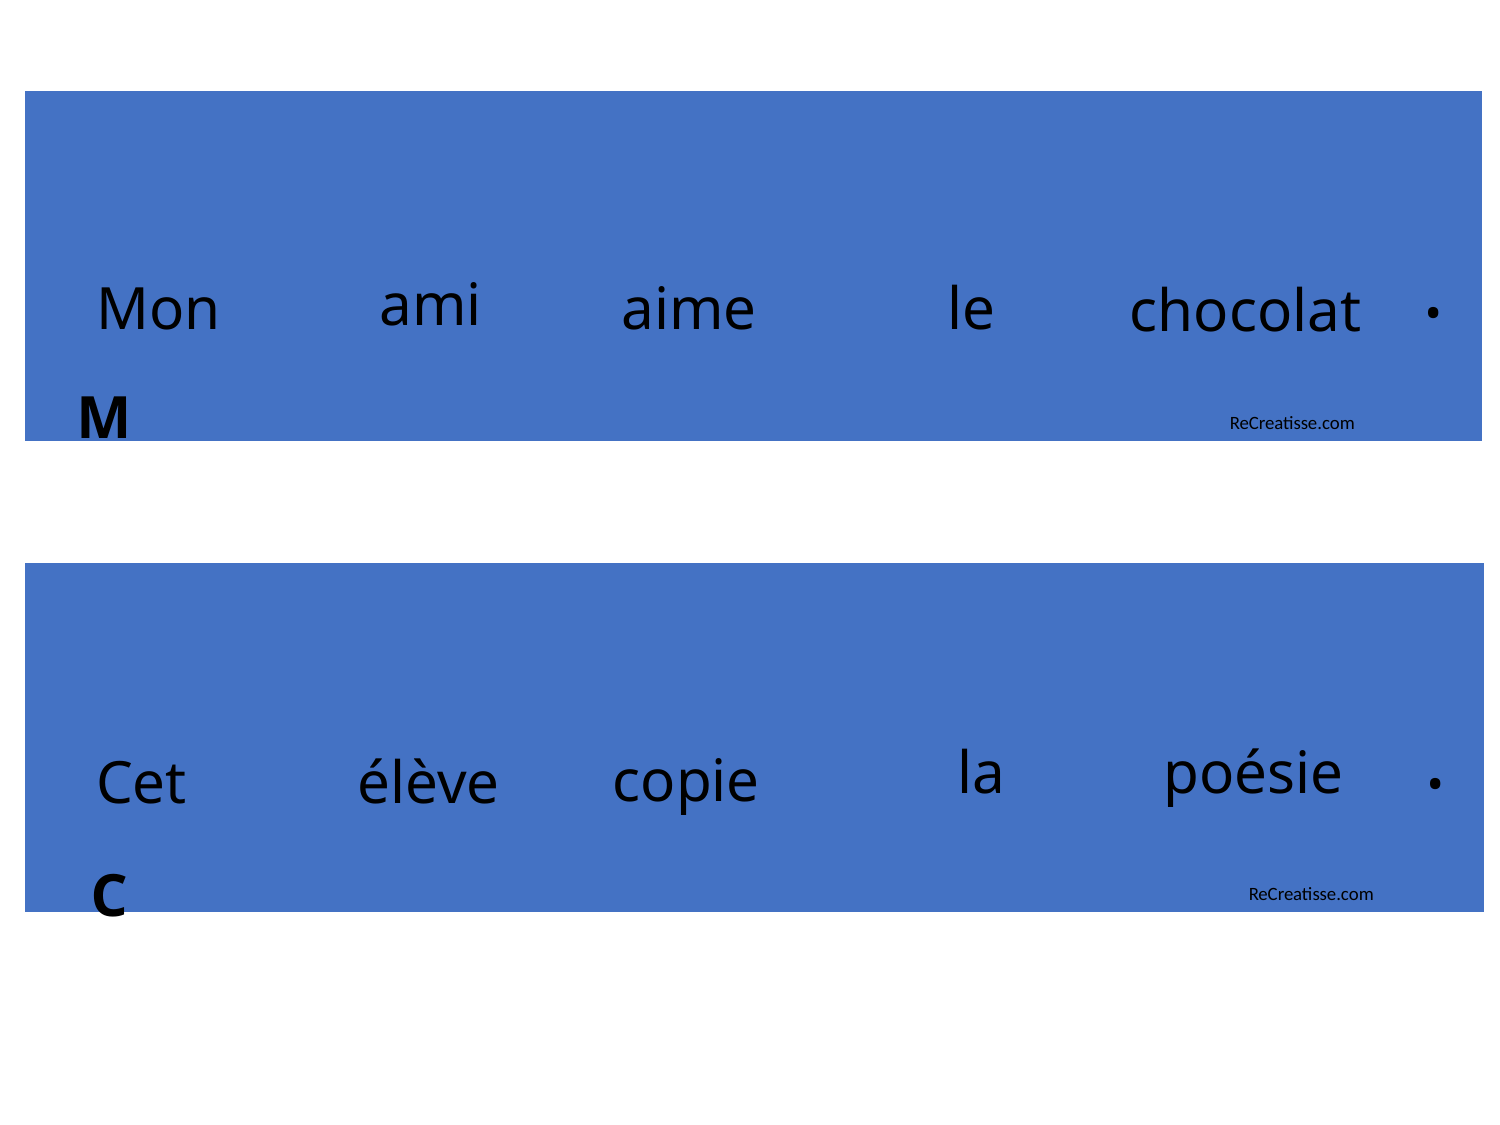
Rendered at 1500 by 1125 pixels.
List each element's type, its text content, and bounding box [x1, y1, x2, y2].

table_header [846, 91, 1120, 441]
text_box ReCreatisse.com [1234, 874, 1389, 912]
text_box . [1407, 227, 1460, 342]
text_box C [76, 850, 143, 935]
text_box le [932, 264, 1010, 349]
text_box . [1410, 698, 1462, 813]
text_box Cet [81, 737, 202, 822]
text_box chocolat [1115, 266, 1376, 351]
table_header [299, 91, 573, 441]
table_header [1120, 91, 1392, 441]
table_header [846, 563, 1120, 912]
table_header [1394, 563, 1484, 912]
text_box élève [343, 737, 515, 822]
table_header [299, 563, 572, 912]
text_box poésie [1149, 728, 1358, 813]
text_box aime [607, 264, 772, 349]
table_header [25, 91, 299, 441]
table_header [572, 563, 846, 912]
table_header [1120, 563, 1394, 912]
text_box M [62, 373, 147, 458]
text_box copie [598, 736, 775, 821]
text_box ReCreatisse.com [1215, 403, 1370, 441]
table_header [573, 91, 846, 441]
text_box la [943, 728, 1020, 813]
text_box ami [365, 259, 497, 344]
table_header [25, 563, 299, 912]
table_header [1392, 91, 1482, 441]
text_box Mon [81, 264, 236, 349]
